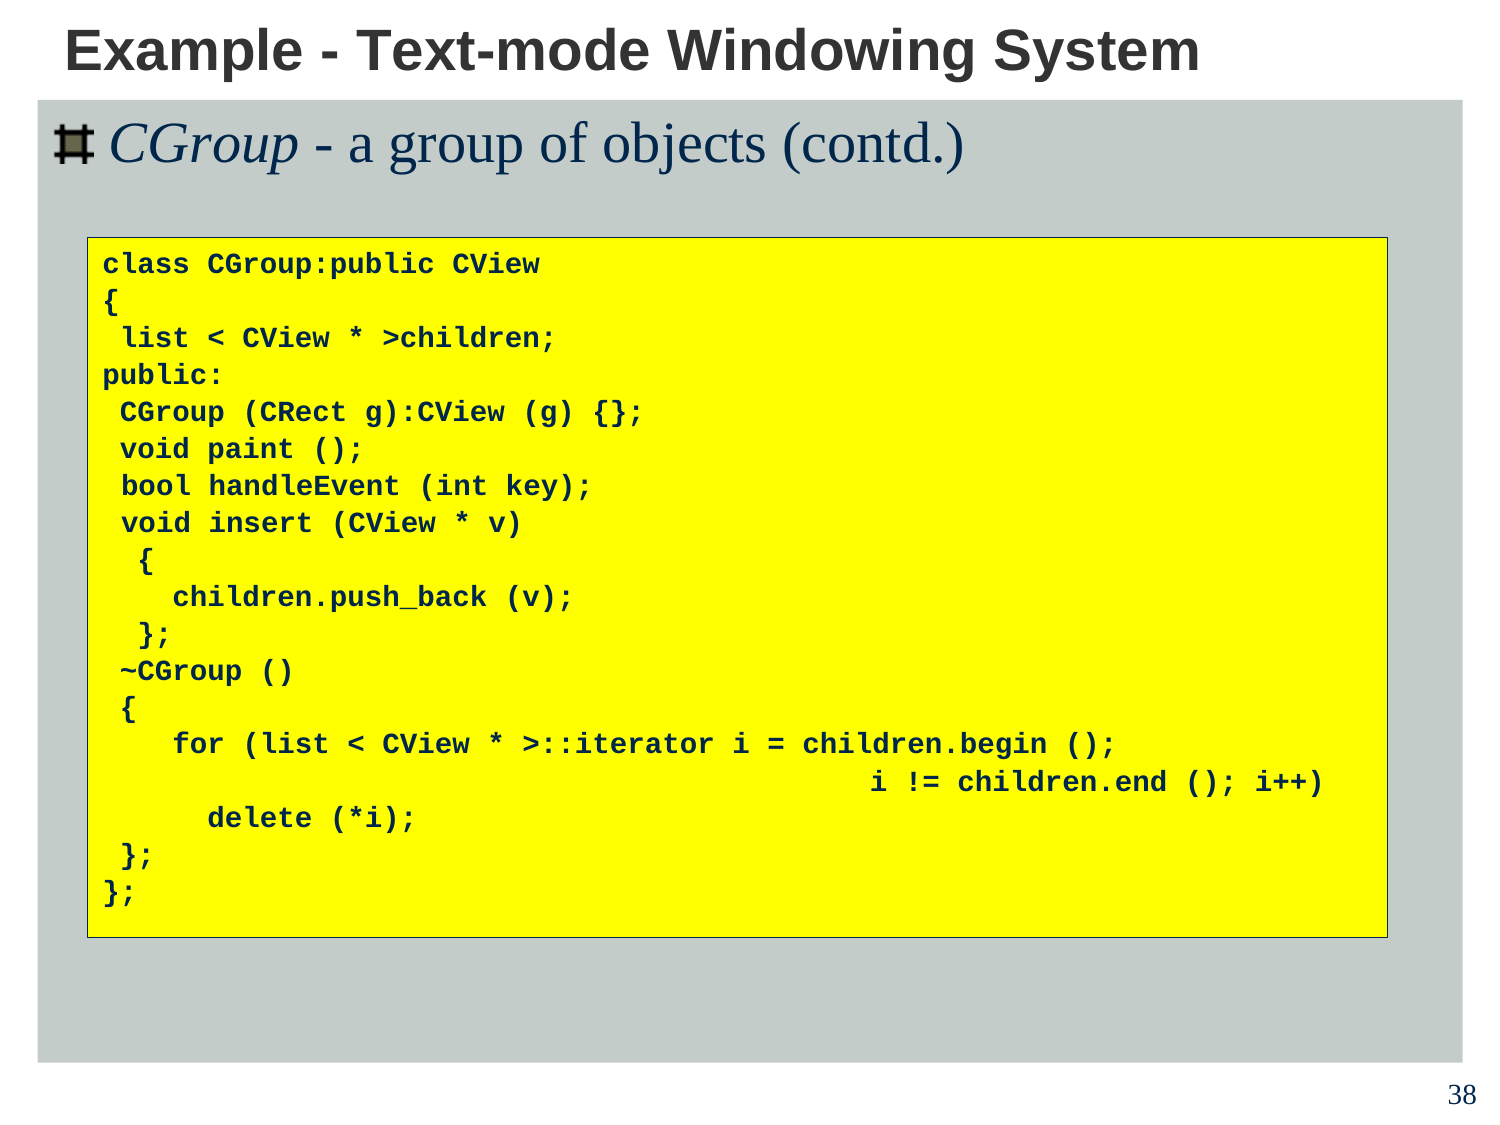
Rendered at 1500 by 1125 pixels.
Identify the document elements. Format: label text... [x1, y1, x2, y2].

text_box class CGroup:public CView { list < CView * >children; public: CGroup (CRect g):CView (g) {}; void paint (); bool handleEvent (int key); void insert (CView * v) { children.push_back (v); }; ~CGroup () { for (list < CView * >::iterator i = children.begin (); i != children.end (); i++) delete (*i); }; }; [87, 237, 1388, 962]
list CGroup - a group of objects (contd.) [37, 99, 1463, 1063]
title Example - Text-mode Windowing System [50, 0, 1450, 91]
